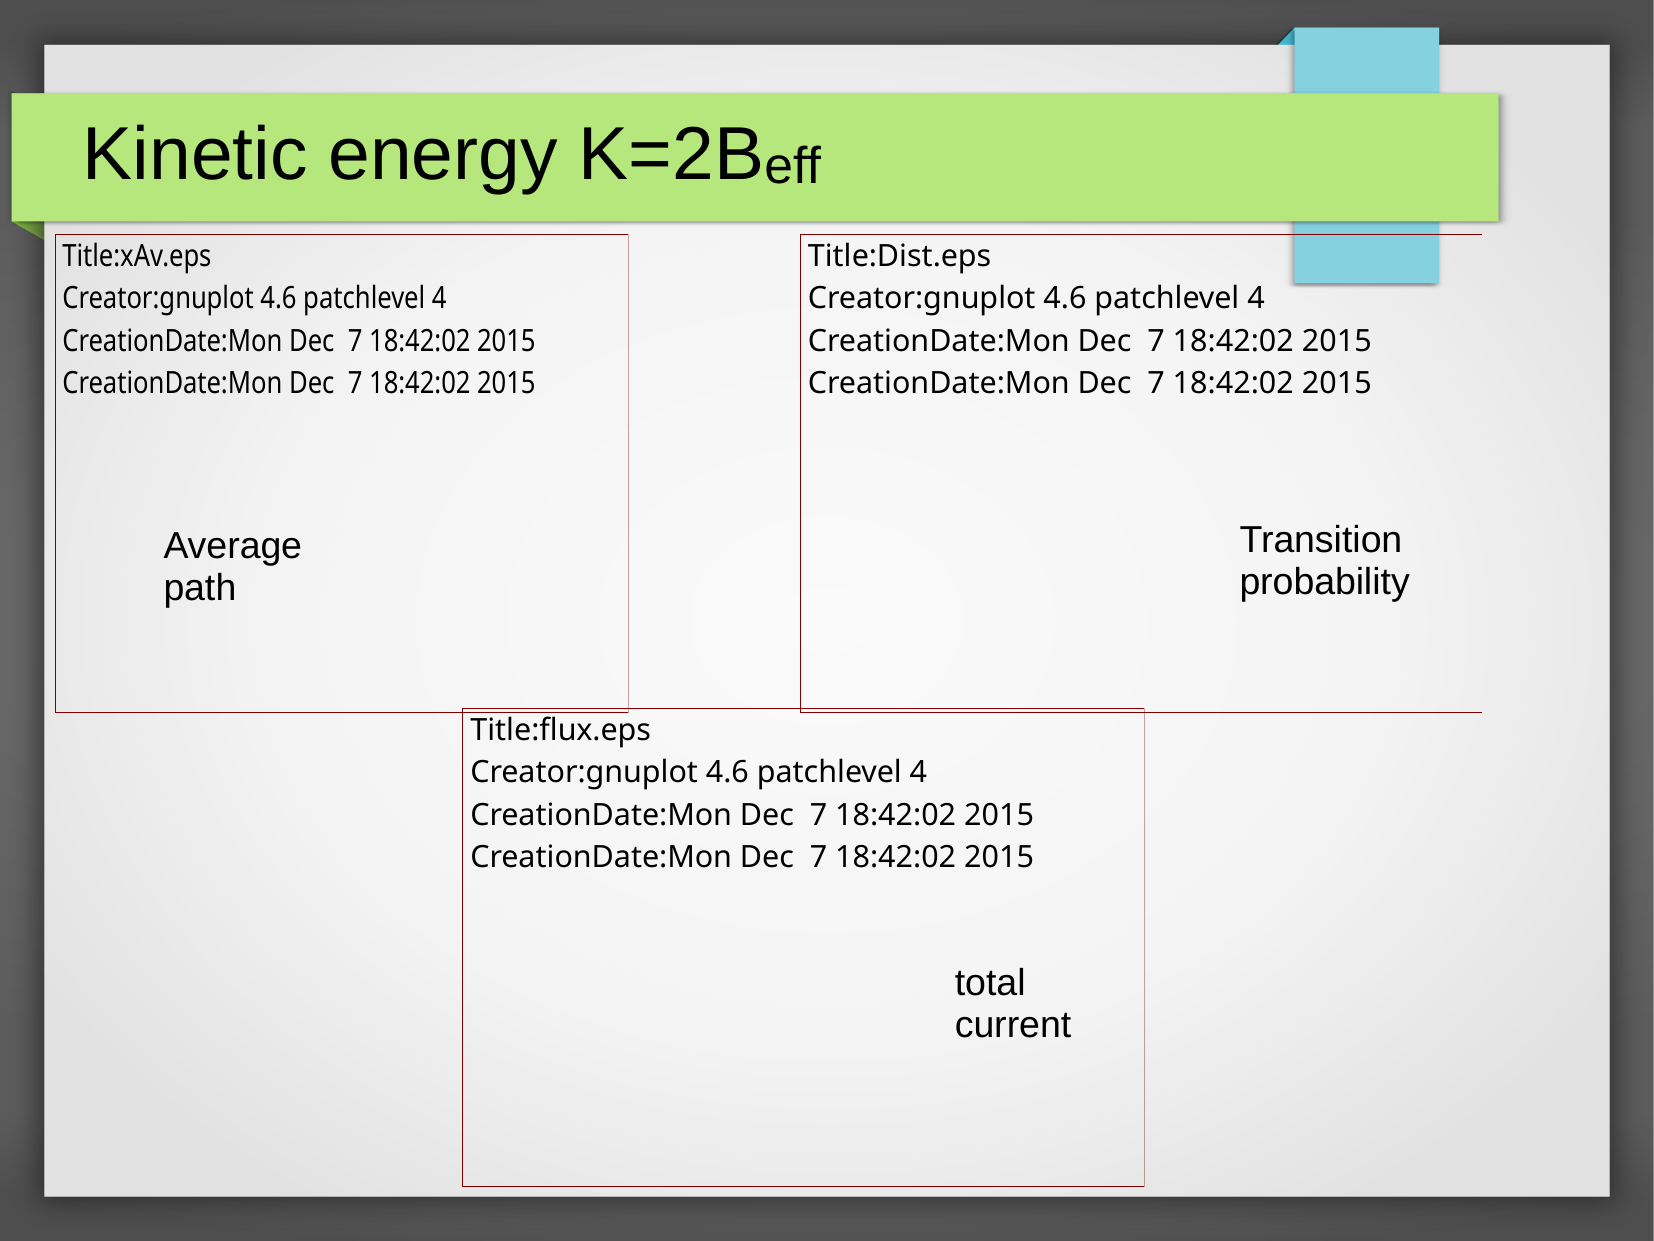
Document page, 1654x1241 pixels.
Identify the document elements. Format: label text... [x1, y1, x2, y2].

title Kinetic energy K=2Beff [82, 94, 1264, 213]
text_box Transition probability [1224, 511, 1425, 611]
picture [0, 0, 1654, 1241]
text_box Average path [148, 516, 317, 616]
text_box total current [940, 953, 1087, 1053]
